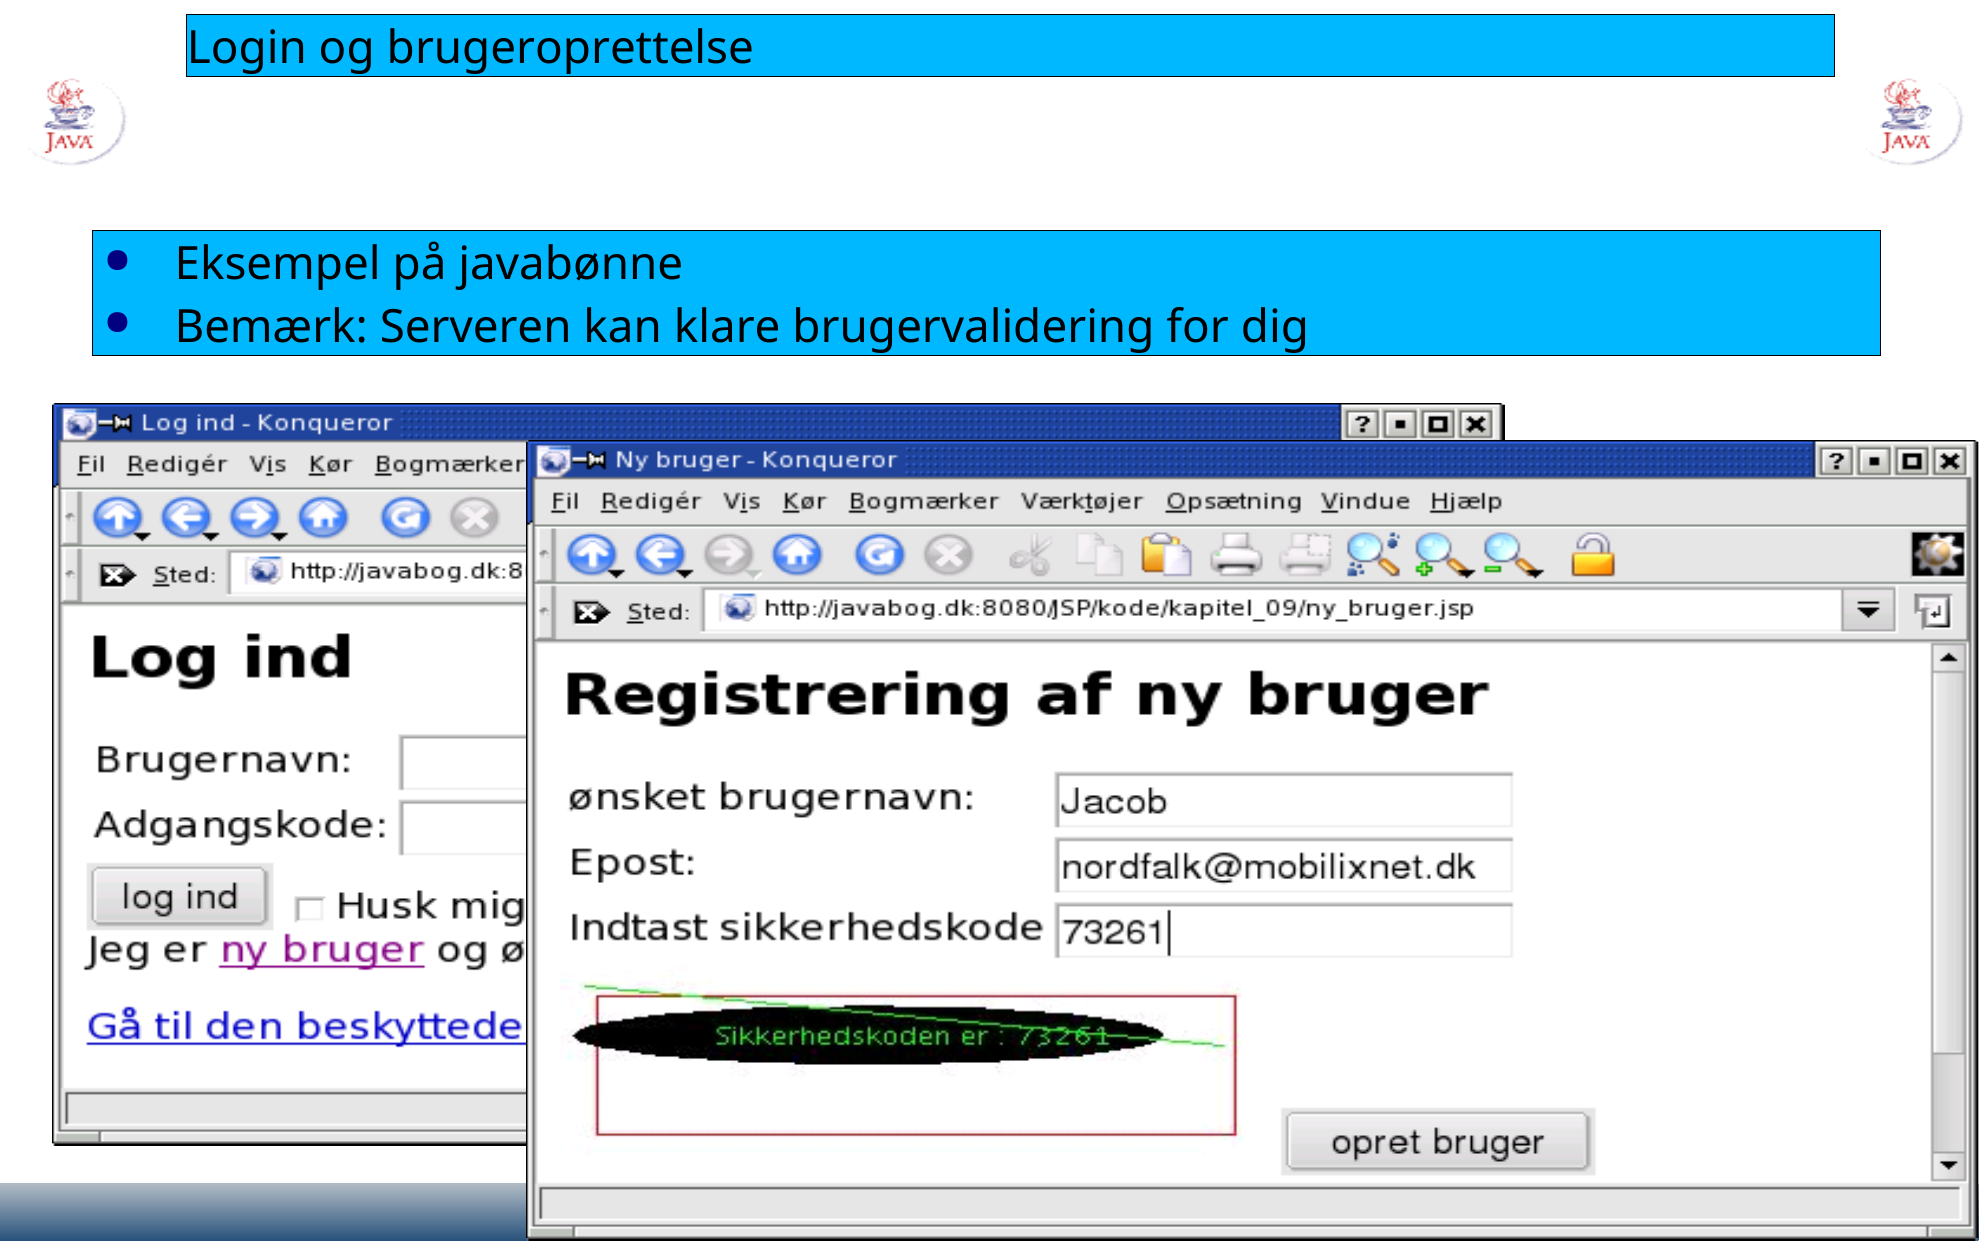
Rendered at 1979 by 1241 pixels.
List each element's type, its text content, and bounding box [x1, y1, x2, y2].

text_box Eksempel på javabønne Bemærk: Serveren kan klare brugervalidering for dig [92, 230, 1881, 338]
picture [52, 403, 1979, 1241]
picture [12, 71, 131, 169]
text_box Login og brugeroprettelse [186, 14, 1835, 68]
picture [1849, 71, 1968, 169]
